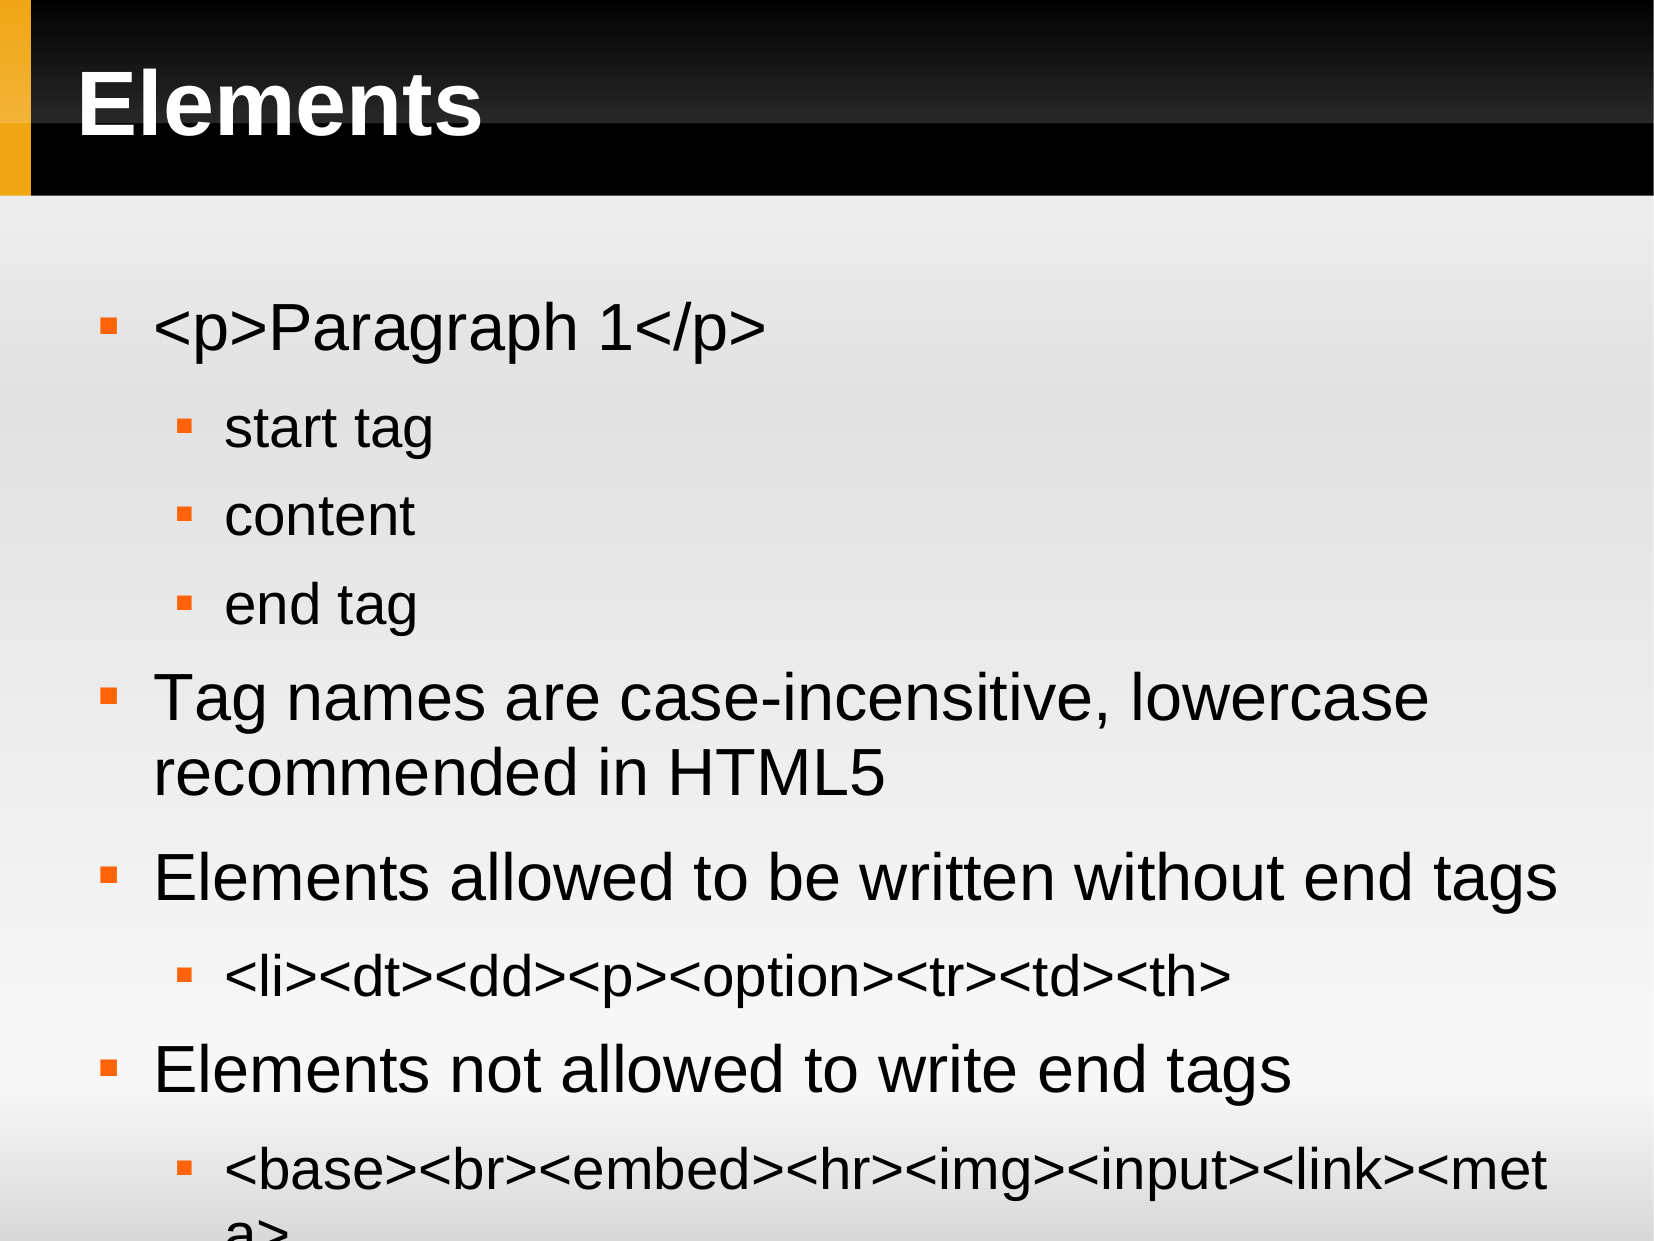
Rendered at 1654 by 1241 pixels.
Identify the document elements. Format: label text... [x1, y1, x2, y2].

picture [0, 0, 1654, 1241]
title Elements [76, 0, 1565, 208]
list <p>Paragraph 1</p> start tag content end tag Tag names are case-incensitive, lowercase recommended in HTML5 Elements allowed to be written without end tags <li><dt><dd><p><option><tr><td><th> Elements not allowed to write end tags <base><br><embed><hr><img><input><link><meta> [82, 290, 1571, 1241]
